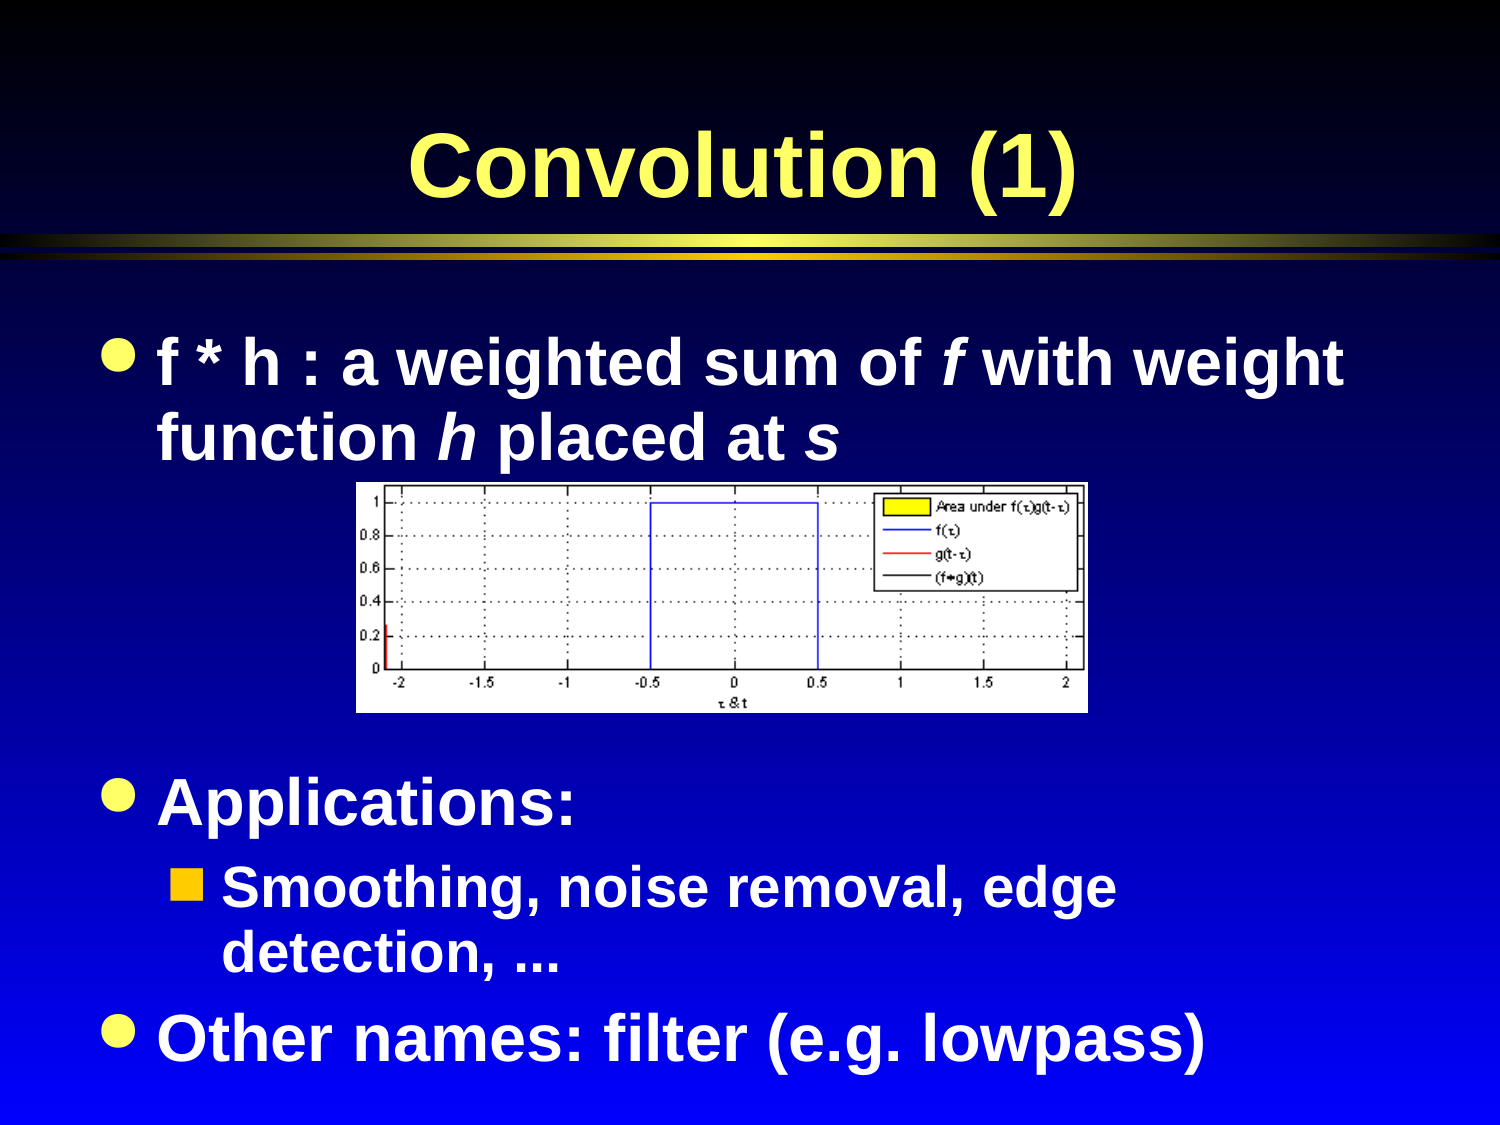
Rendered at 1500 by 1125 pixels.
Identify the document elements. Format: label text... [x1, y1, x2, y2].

picture [356, 482, 1088, 713]
list f * h : a weighted sum of f with weight function h placed at s Applications: Smoothing, noise removal, edge detection, ... Other names: filter (e.g. lowpass) [99, 324, 1463, 1077]
title Convolution (1) [99, 0, 1388, 225]
